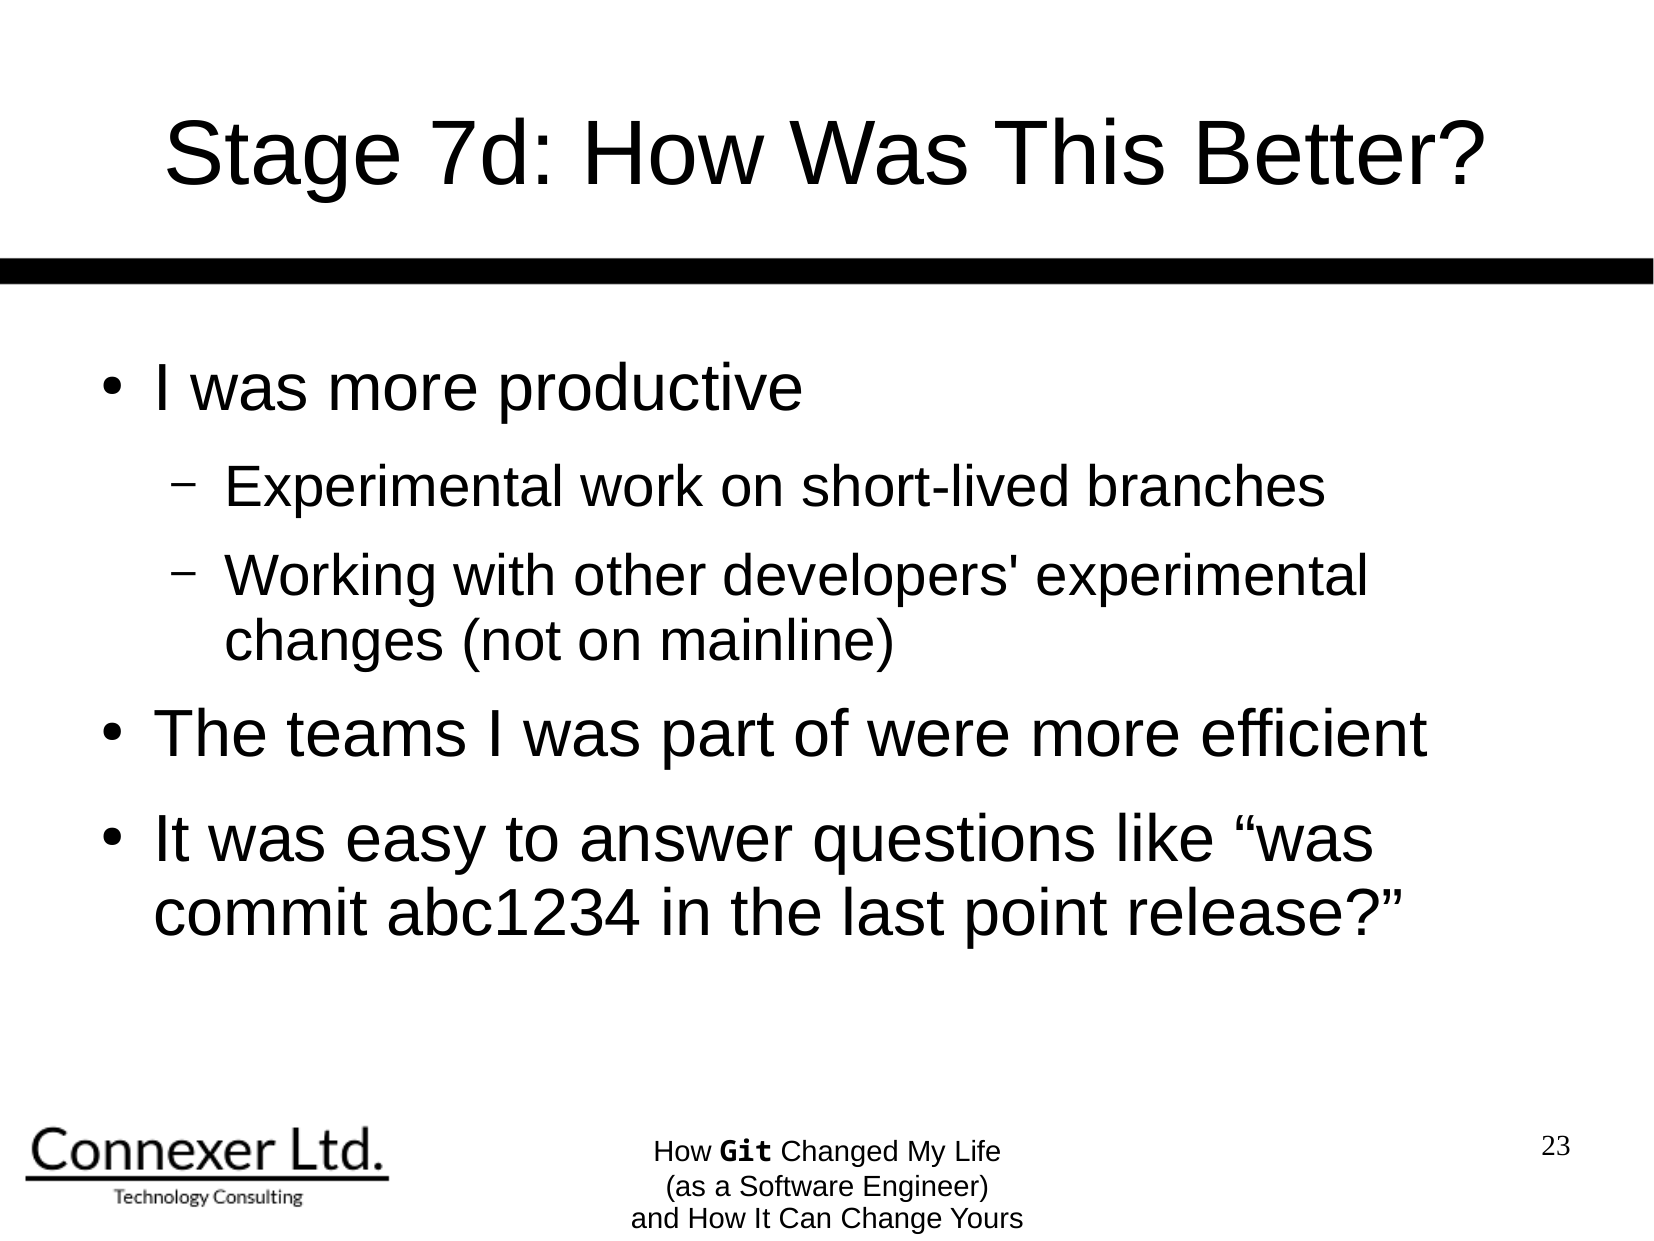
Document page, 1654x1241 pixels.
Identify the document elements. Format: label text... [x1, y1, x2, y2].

picture [0, 0, 1654, 1241]
list I was more productive Experimental work on short-lived branches Working with other developers' experimental changes (not on mainline) The teams I was part of were more efficient It was easy to answer questions like “was commit abc1234 in the last point release?” [82, 290, 1538, 1010]
title Stage 7d: How Was This Better? [82, 49, 1571, 257]
